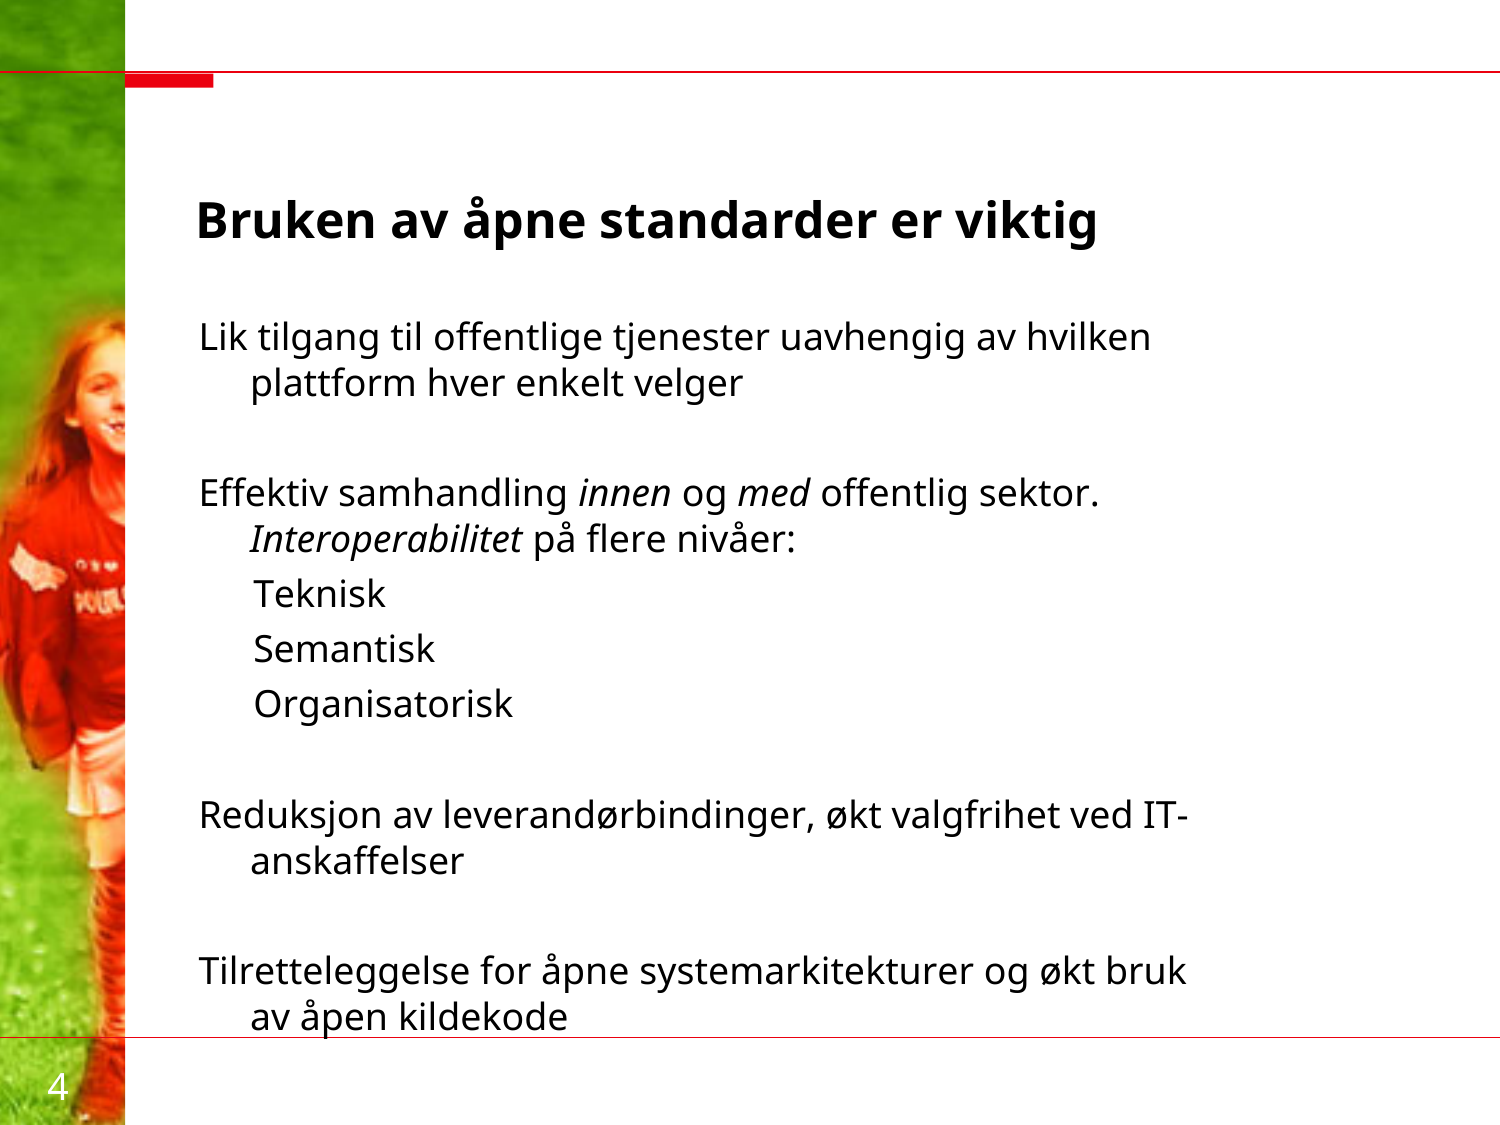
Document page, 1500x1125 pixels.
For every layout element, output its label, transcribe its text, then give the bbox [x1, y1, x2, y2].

list Lik tilgang til offentlige tjenester uavhengig av hvilken plattform hver enkelt velger Effektiv samhandling innen og med offentlig sektor. Interoperabilitet på flere nivåer: Teknisk Semantisk Organisatorisk Reduksjon av leverandørbindinger, økt valgfrihet ved IT-anskaffelser Tilretteleggelse for åpne systemarkitekturer og økt bruk av åpen kildekode [183, 305, 1251, 981]
title Bruken av åpne standarder er viktig [180, 174, 1246, 263]
picture [0, 0, 126, 71]
picture [0, 73, 126, 1037]
picture [0, 1038, 126, 1125]
